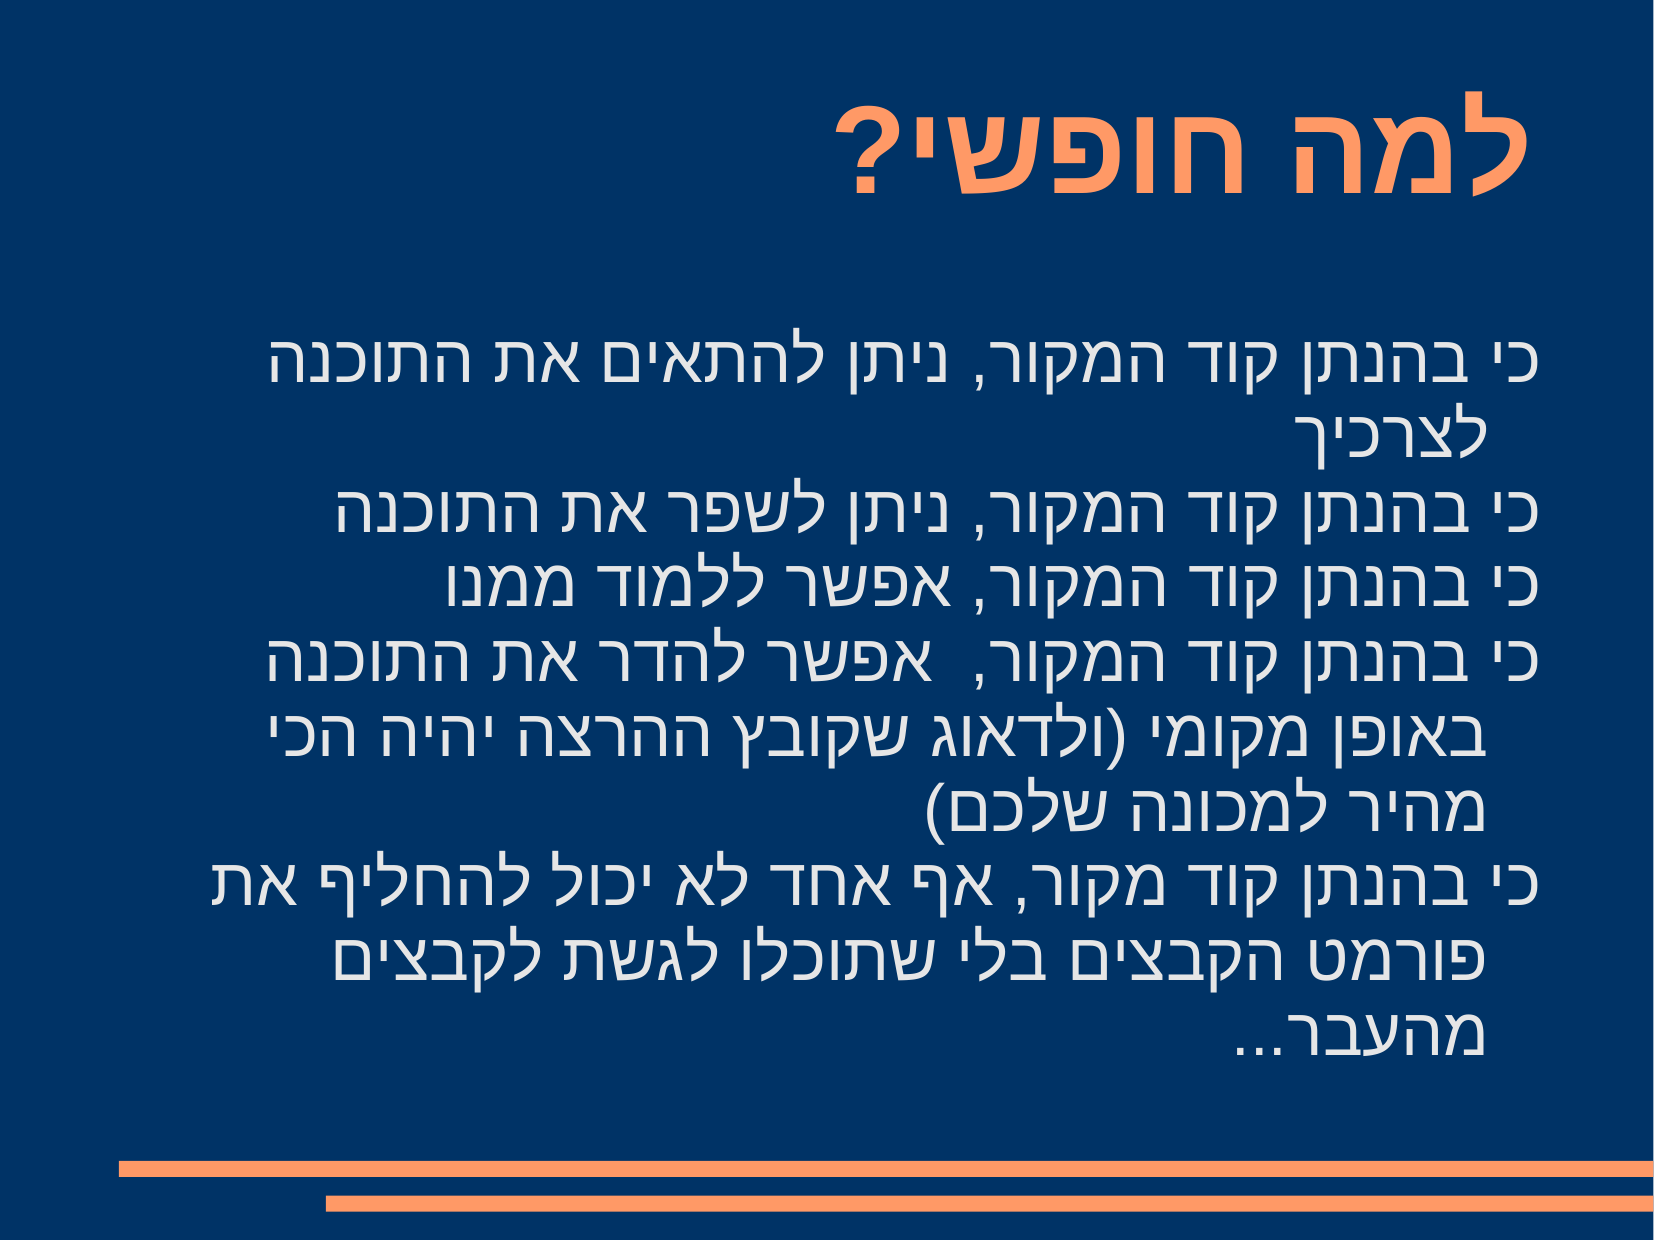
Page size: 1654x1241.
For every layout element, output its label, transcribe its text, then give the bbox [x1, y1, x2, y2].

title למה חופשי? [121, 46, 1534, 254]
list כי בהנתן קוד המקור, ניתן להתאים את התוכנה לצרכיך כי בהנתן קוד המקור, ניתן לשפר את התוכנה כי בהנתן קוד המקור, אפשר ללמוד ממנו כי בהנתן קוד המקור, אפשר להדר את התוכנה באופן מקומי (ולדאוג שקובץ ההרצה יהיה הכי מהיר למכונה שלכם) כי בהנתן קוד מקור, אף אחד לא יכול להחליף את פורמט הקבצים בלי שתוכלו לגשת לקבצים מהעבר... [121, 322, 1561, 1153]
